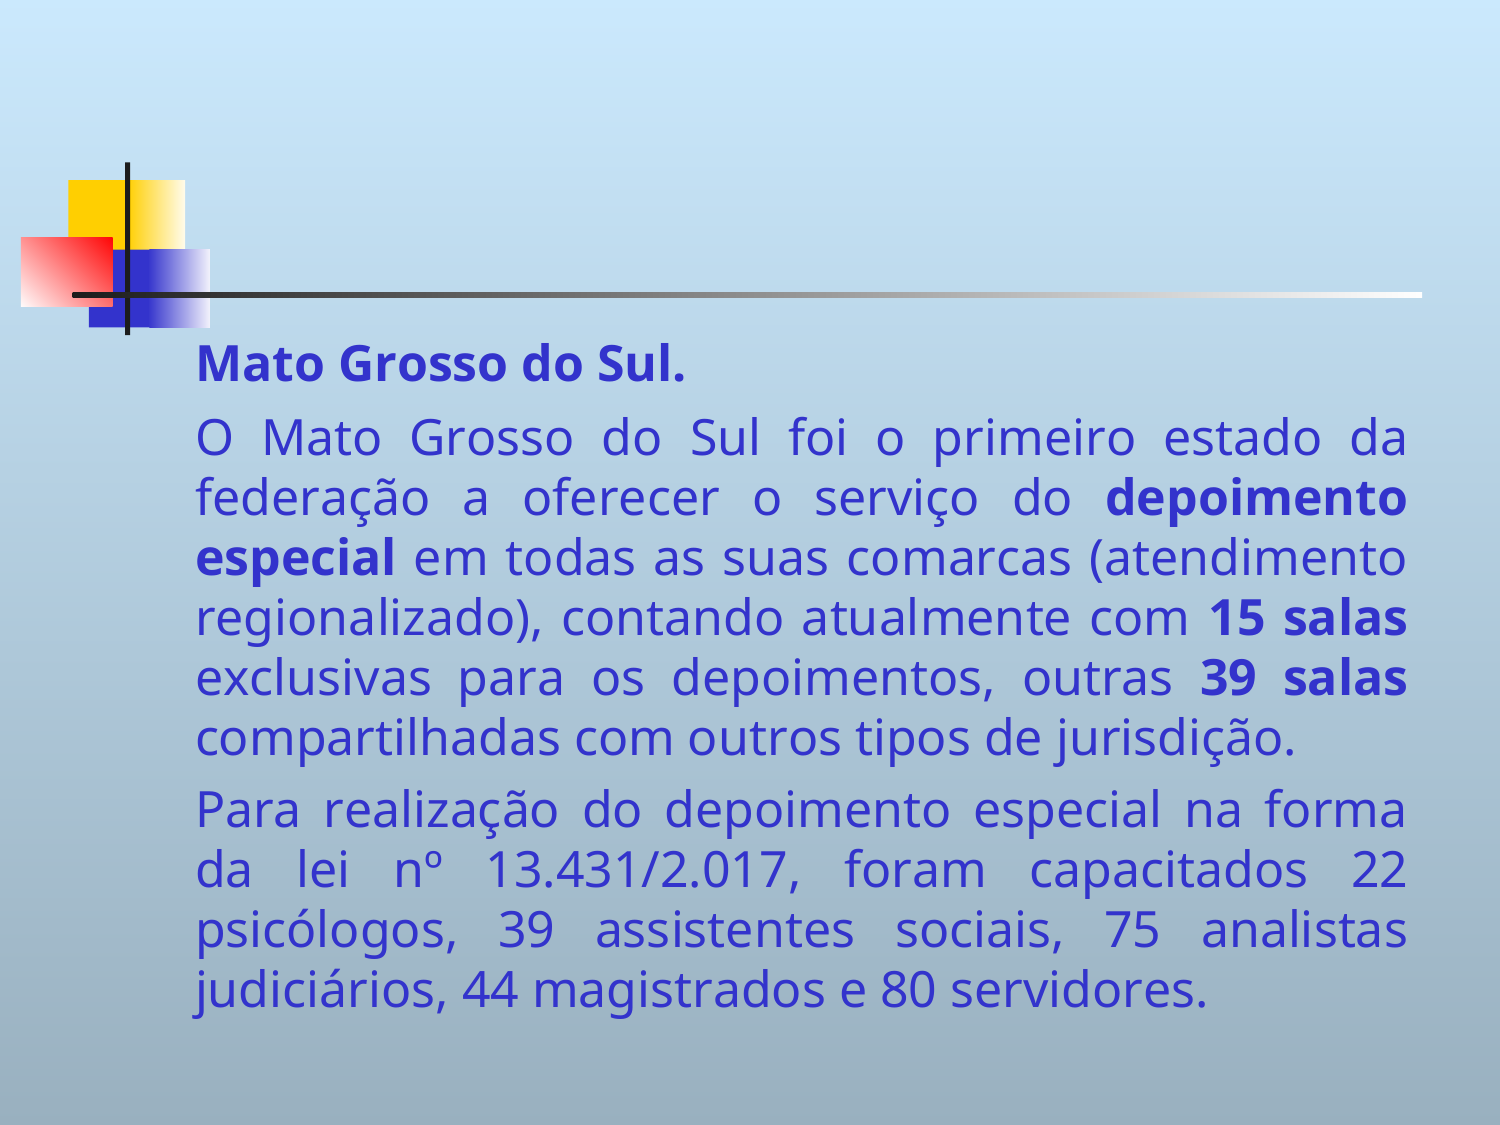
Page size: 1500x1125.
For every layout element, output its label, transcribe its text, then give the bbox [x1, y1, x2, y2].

list Mato Grosso do Sul. O Mato Grosso do Sul foi o primeiro estado da federação a oferecer o serviço do depoimento especial em todas as suas comarcas (atendimento regionalizado), contando atualmente com 15 salas exclusivas para os depoimentos, outras 39 salas compartilhadas com outros tipos de jurisdição. Para realização do depoimento especial na forma da lei nº 13.431/2.017, foram capacitados 22 psicólogos, 39 assistentes sociais, 75 analistas judiciários, 44 magistrados e 80 servidores. [123, 331, 1424, 1083]
